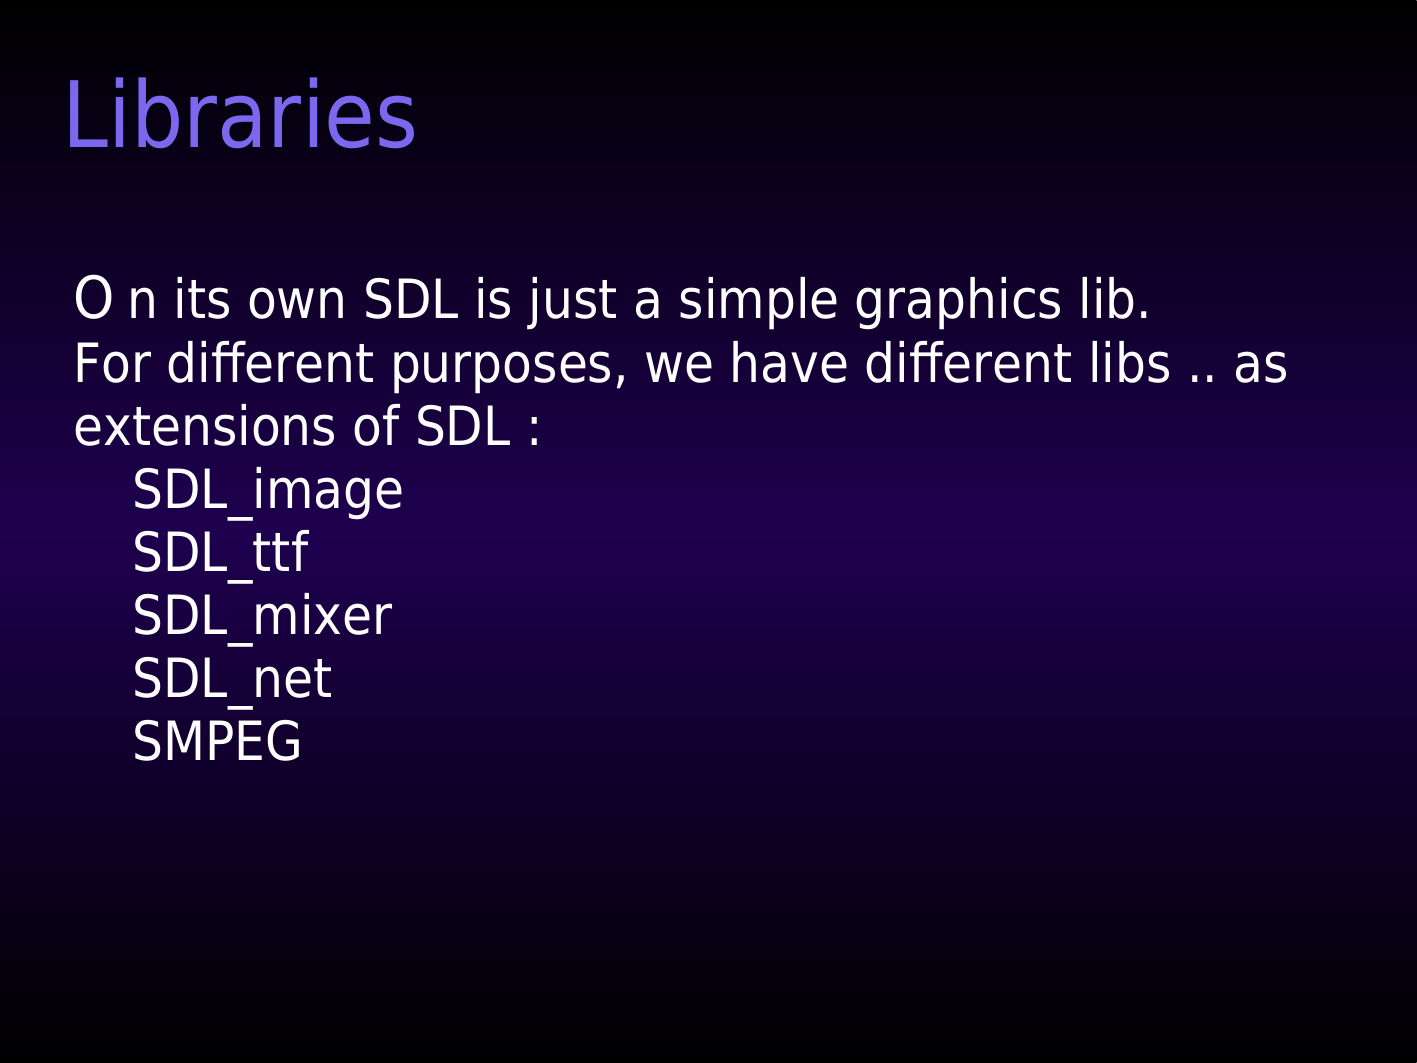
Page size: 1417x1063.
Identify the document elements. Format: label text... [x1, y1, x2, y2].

text_box Libraries [62, 62, 1334, 170]
text_box O n its own SDL is just a simple graphics lib. For different purposes, we have different libs .. as extensions of SDL : SDL_image SDL_ttf SDL_mixer SDL_net SMPEG [73, 264, 1345, 774]
